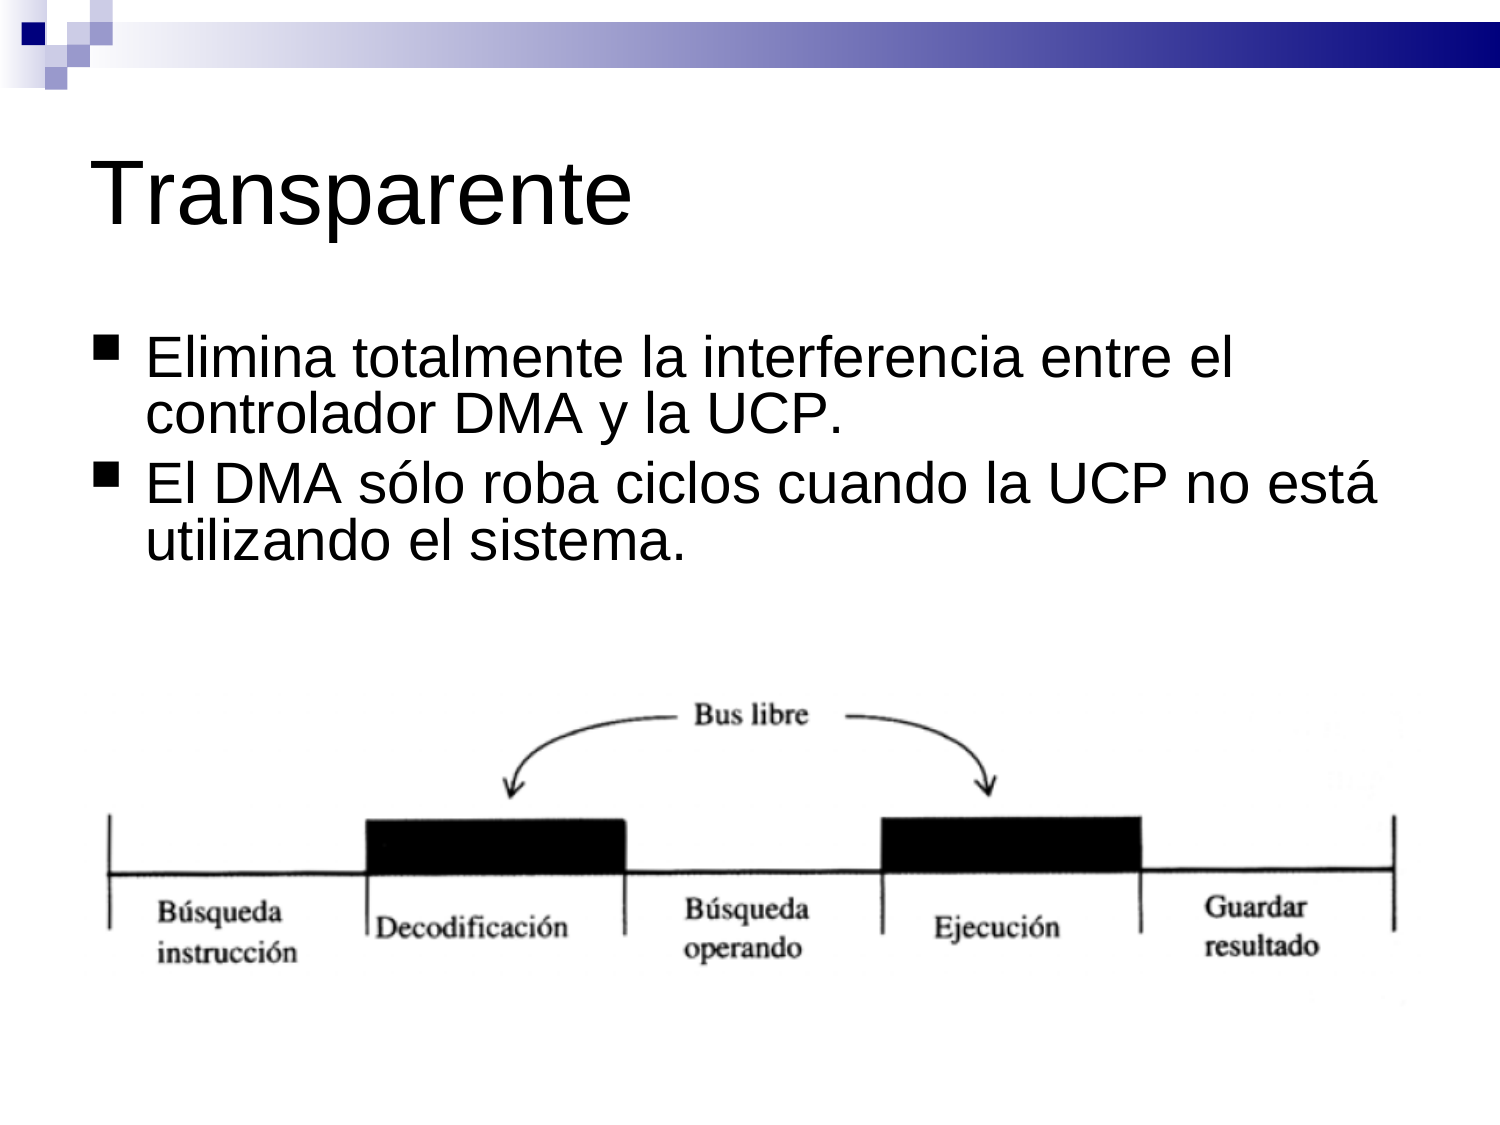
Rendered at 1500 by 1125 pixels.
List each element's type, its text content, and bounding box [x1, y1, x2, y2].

picture [76, 692, 1424, 1013]
title Transparente [75, 75, 1426, 301]
list Elimina totalmente la interferencia entre el controlador DMA y la UCP. El DMA sólo roba ciclos cuando la UCP no está utilizando el sistema. [75, 324, 1426, 598]
